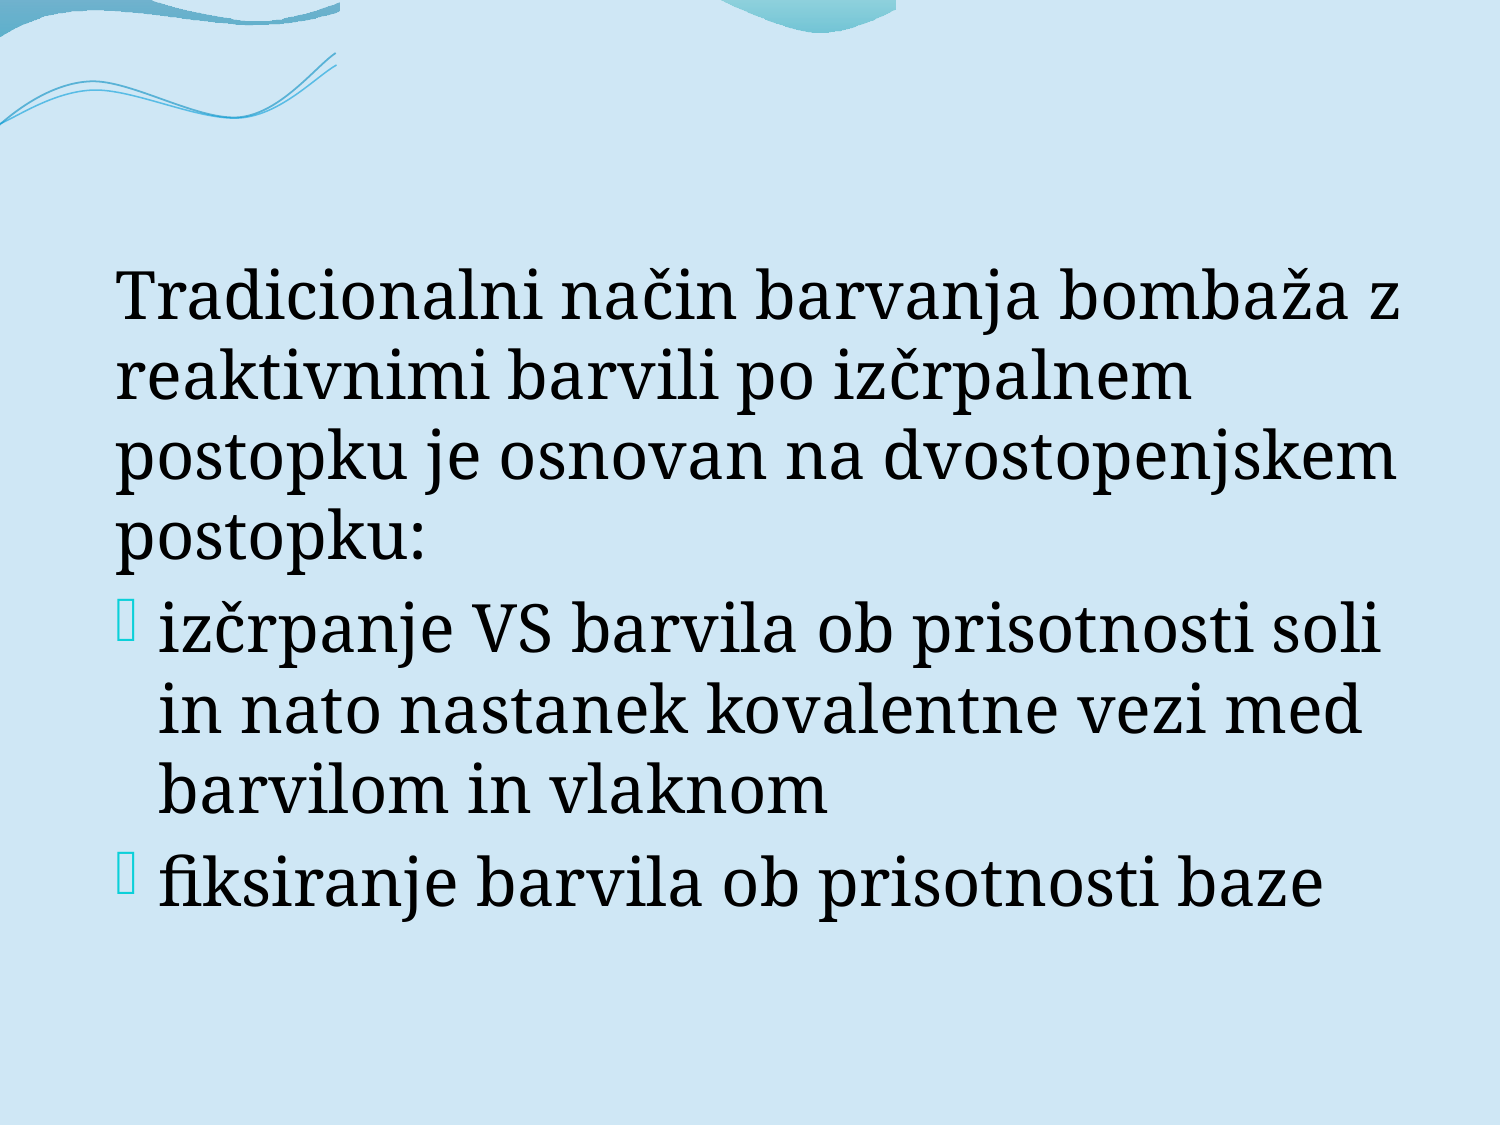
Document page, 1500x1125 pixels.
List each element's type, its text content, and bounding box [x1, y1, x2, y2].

list Tradicionalni način barvanja bombaža z reaktivnimi barvili po izčrpalnem postopku je osnovan na dvostopenjskem postopku: izčrpanje VS barvila ob prisotnosti soli in nato nastanek kovalentne vezi med barvilom in vlaknom fiksiranje barvila ob prisotnosti baze [100, 245, 1451, 1125]
